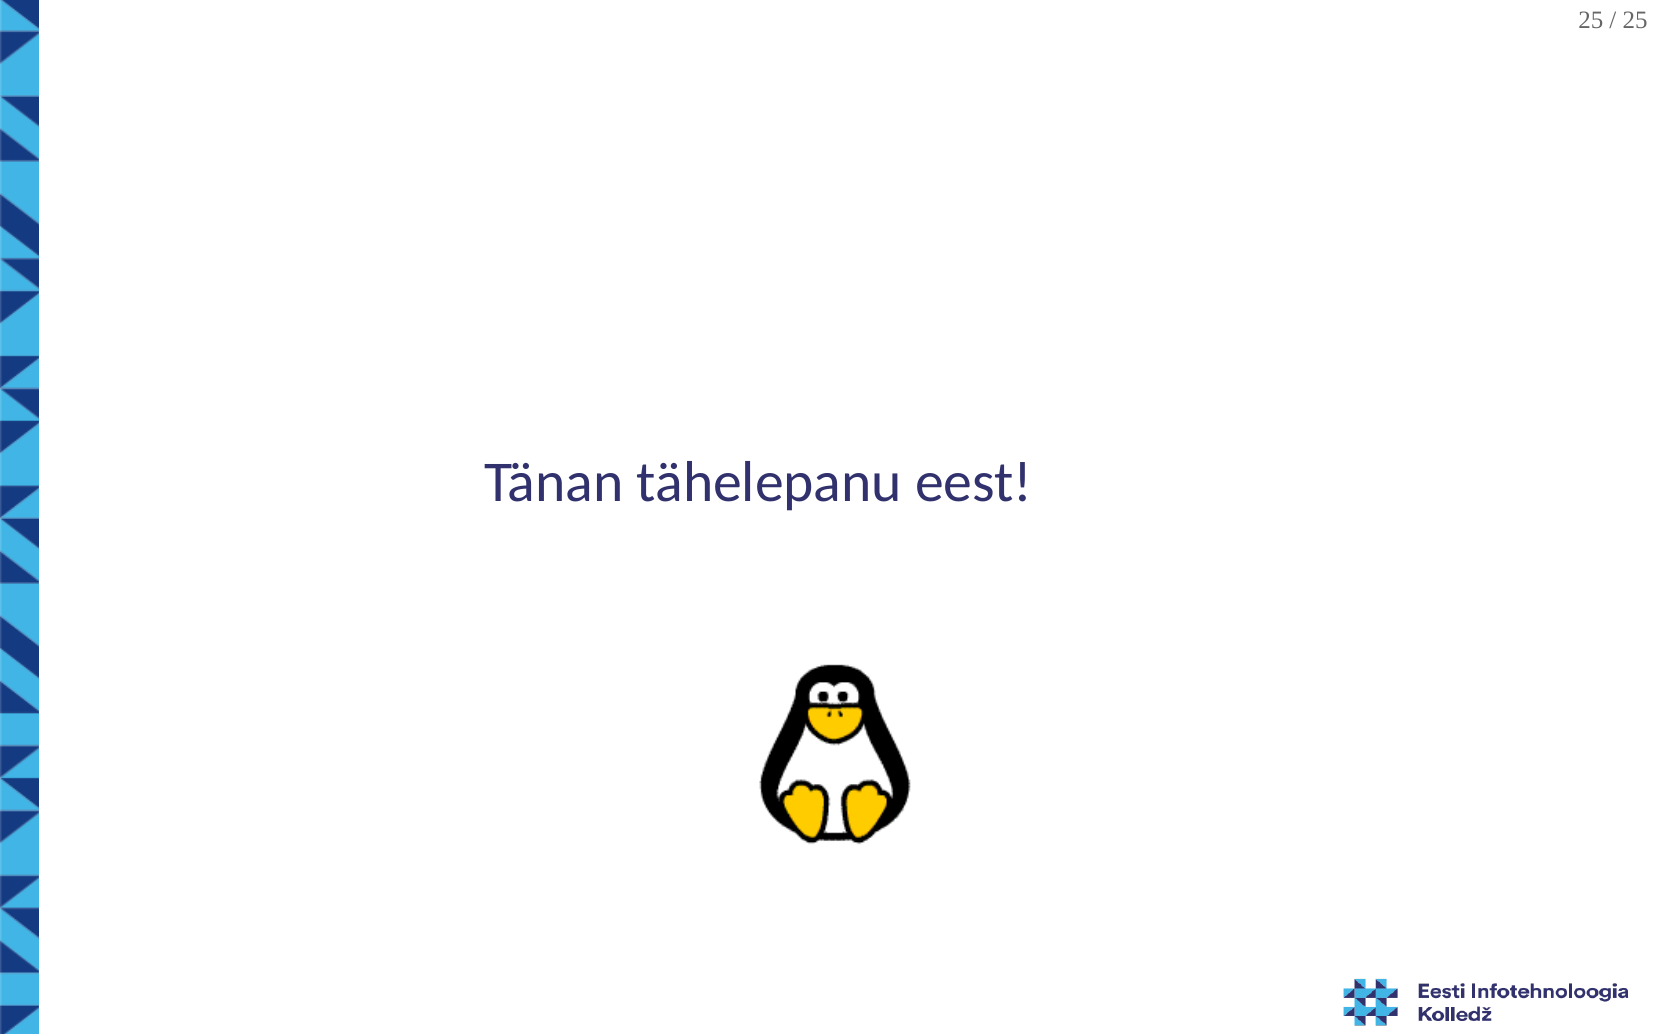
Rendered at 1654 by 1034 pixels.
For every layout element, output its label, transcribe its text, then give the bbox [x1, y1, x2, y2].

picture [708, 612, 959, 863]
title Tänan tähelepanu eest! [484, 442, 1252, 532]
